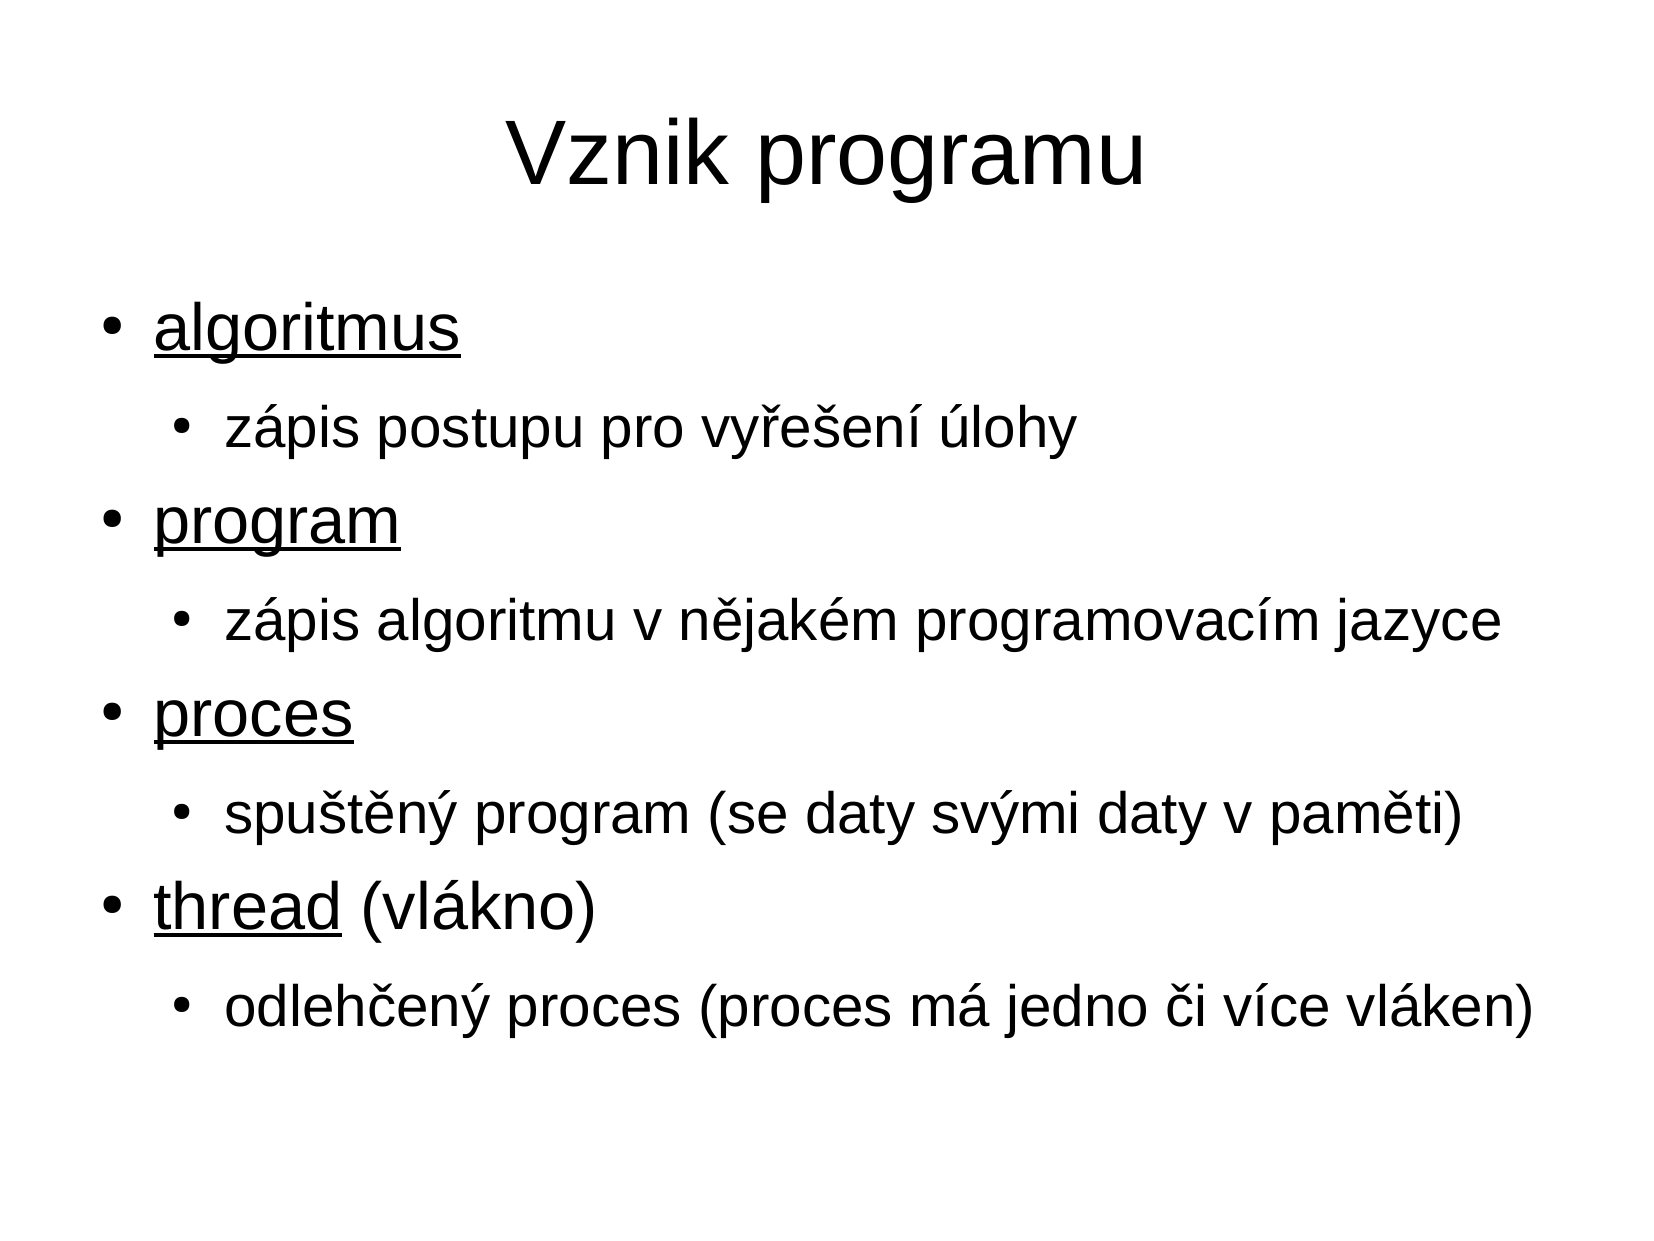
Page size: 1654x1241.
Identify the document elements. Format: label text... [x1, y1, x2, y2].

title Vznik programu [82, 56, 1571, 250]
list algoritmus zápis postupu pro vyřešení úlohy program zápis algoritmu v nějakém programovacím jazyce proces spuštěný program (se daty svými daty v paměti) thread (vlákno) odlehčený proces (proces má jedno či více vláken) [82, 290, 1571, 1094]
